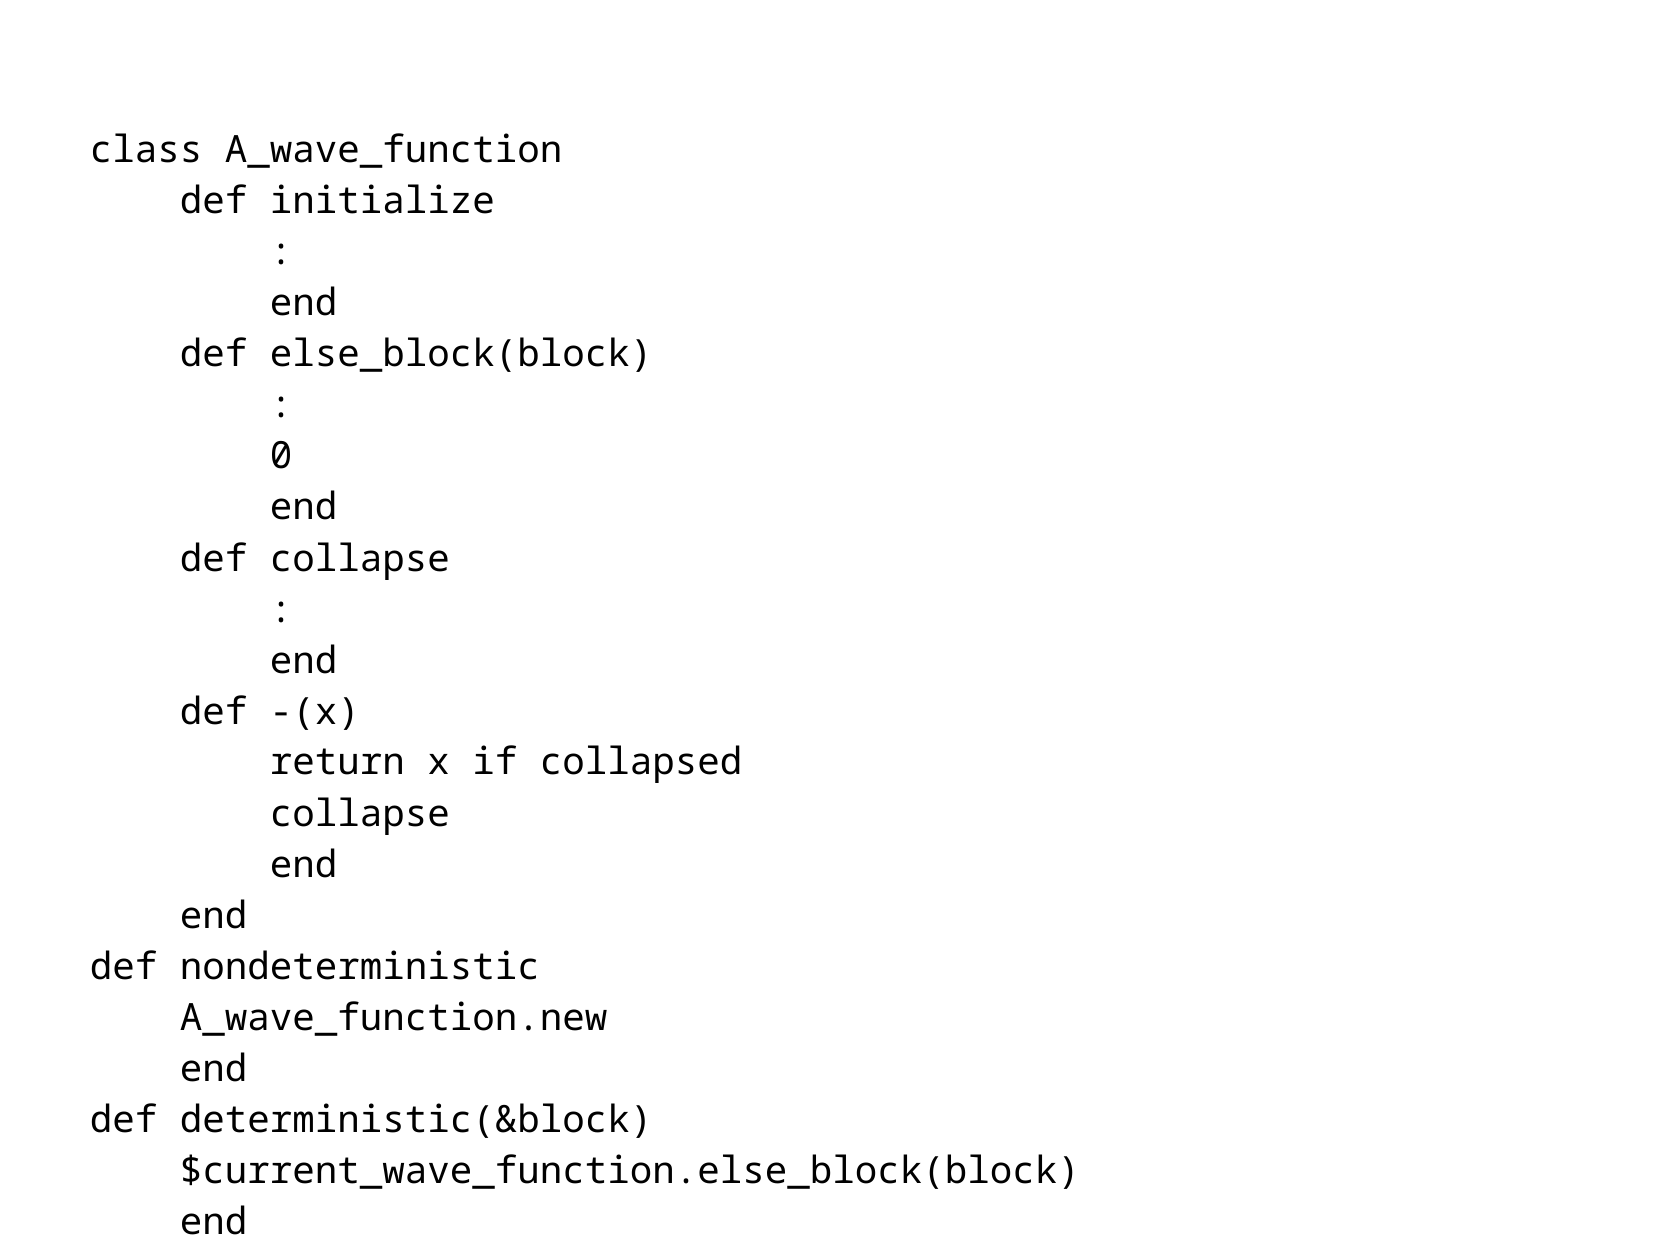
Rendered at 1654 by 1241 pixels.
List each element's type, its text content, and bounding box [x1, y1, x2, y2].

text_box class A_wave_function def initialize : end def else_block(block) : 0 end def collapse : end def -(x) return x if collapsed collapse end end def nondeterministic A_wave_function.new end def deterministic(&block) $current_wave_function.else_block(block) end [203, 64, 967, 1236]
